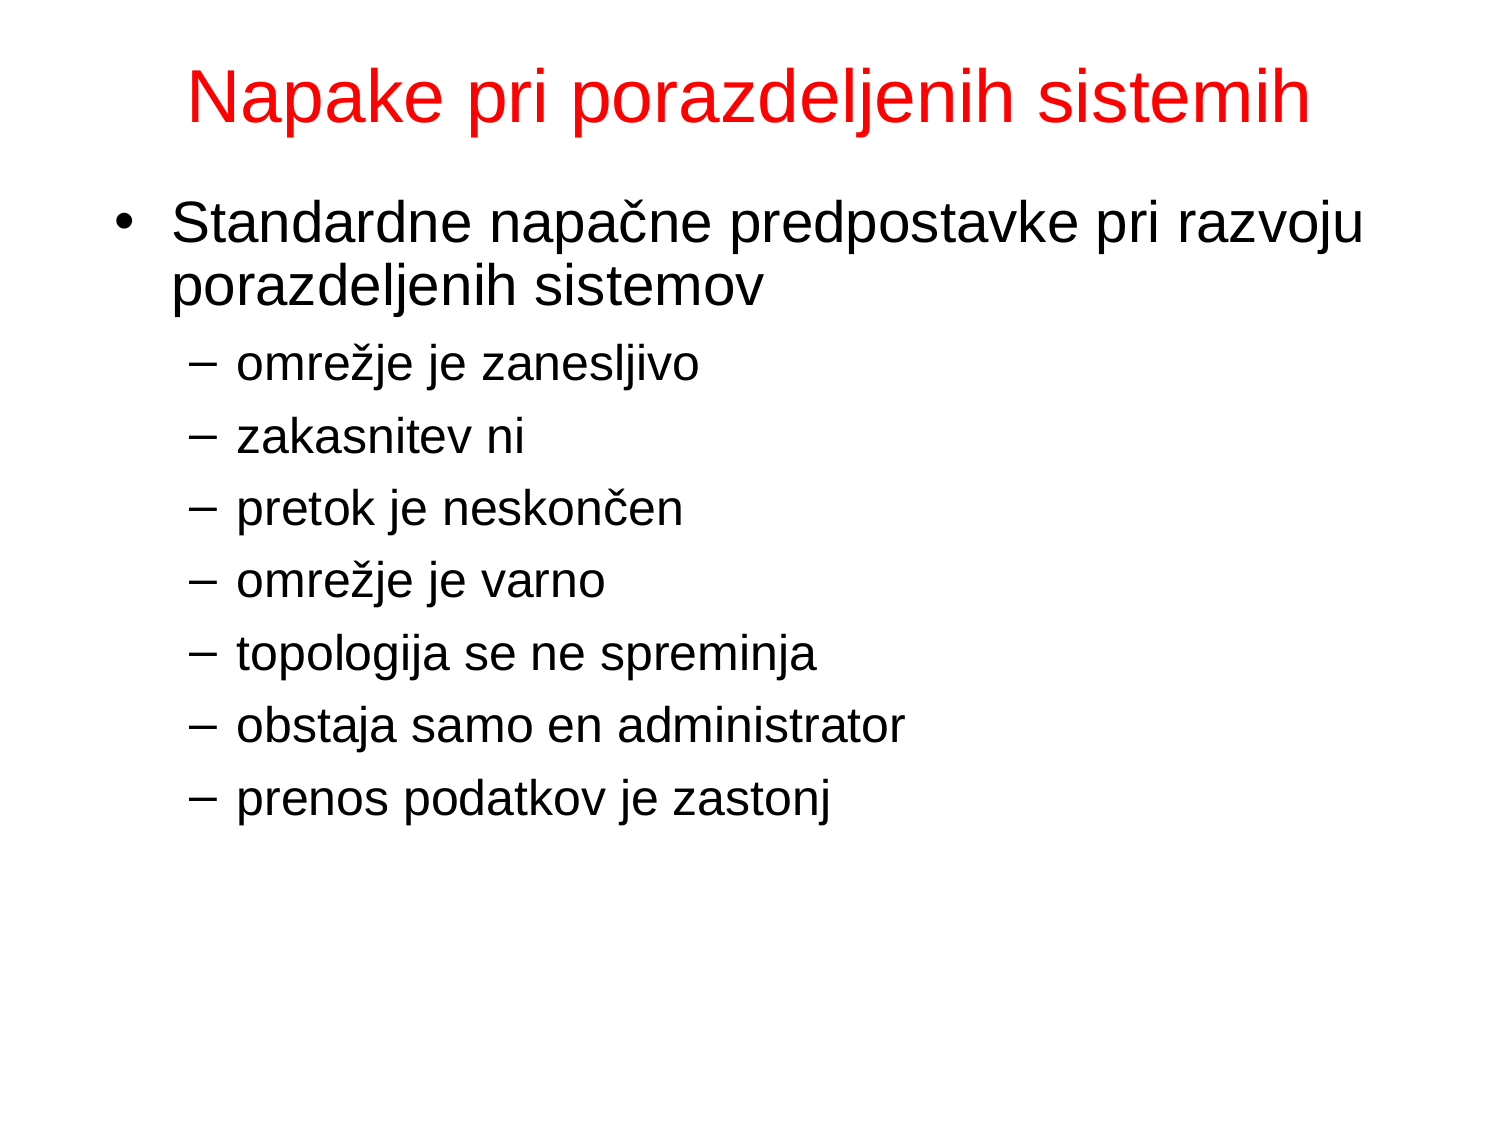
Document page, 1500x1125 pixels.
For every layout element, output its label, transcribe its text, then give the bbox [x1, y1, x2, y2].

title Napake pri porazdeljenih sistemih [0, 23, 1500, 161]
text_box Standardne napačne predpostavke pri razvoju porazdeljenih sistemov omrežje je zanesljivo zakasnitev ni pretok je neskončen omrežje je varno topologija se ne spreminja obstaja samo en administrator prenos podatkov je zastonj [100, 184, 1500, 965]
